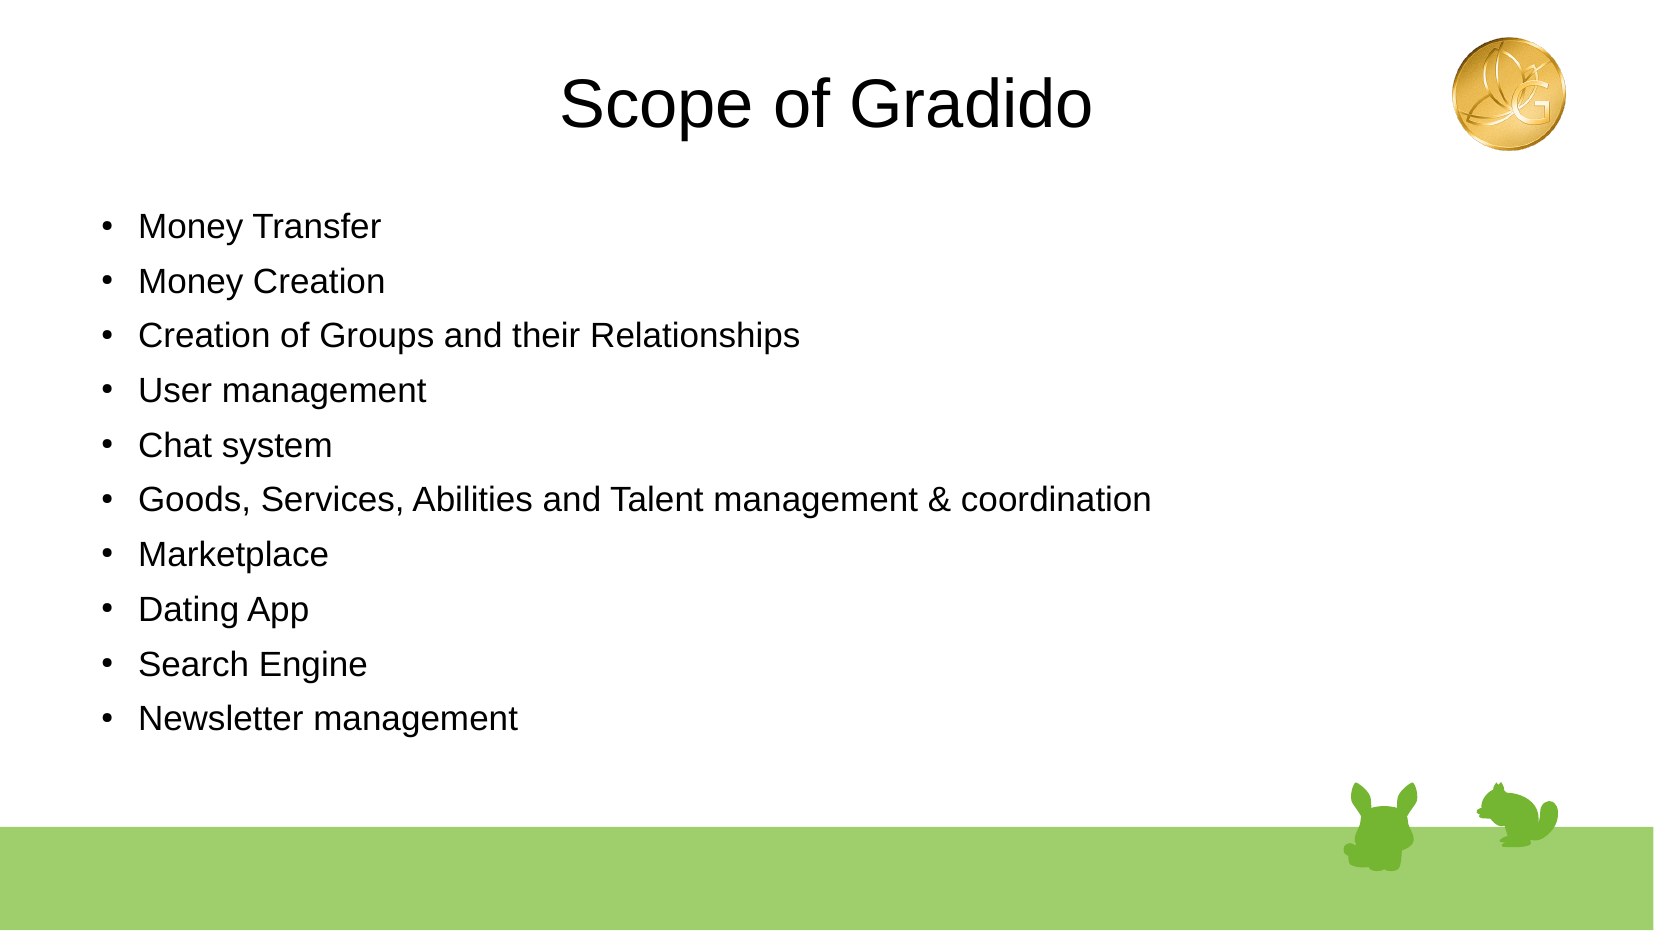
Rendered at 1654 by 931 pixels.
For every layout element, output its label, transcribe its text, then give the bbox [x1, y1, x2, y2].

list Money Transfer Money Creation Creation of Groups and their Relationships User management Chat system Goods, Services, Abilities and Talent management & coordination Marketplace Dating App Search Engine Newsletter management [88, 206, 1565, 739]
picture [1452, 37, 1566, 151]
title Scope of Gradido [88, 29, 1565, 178]
